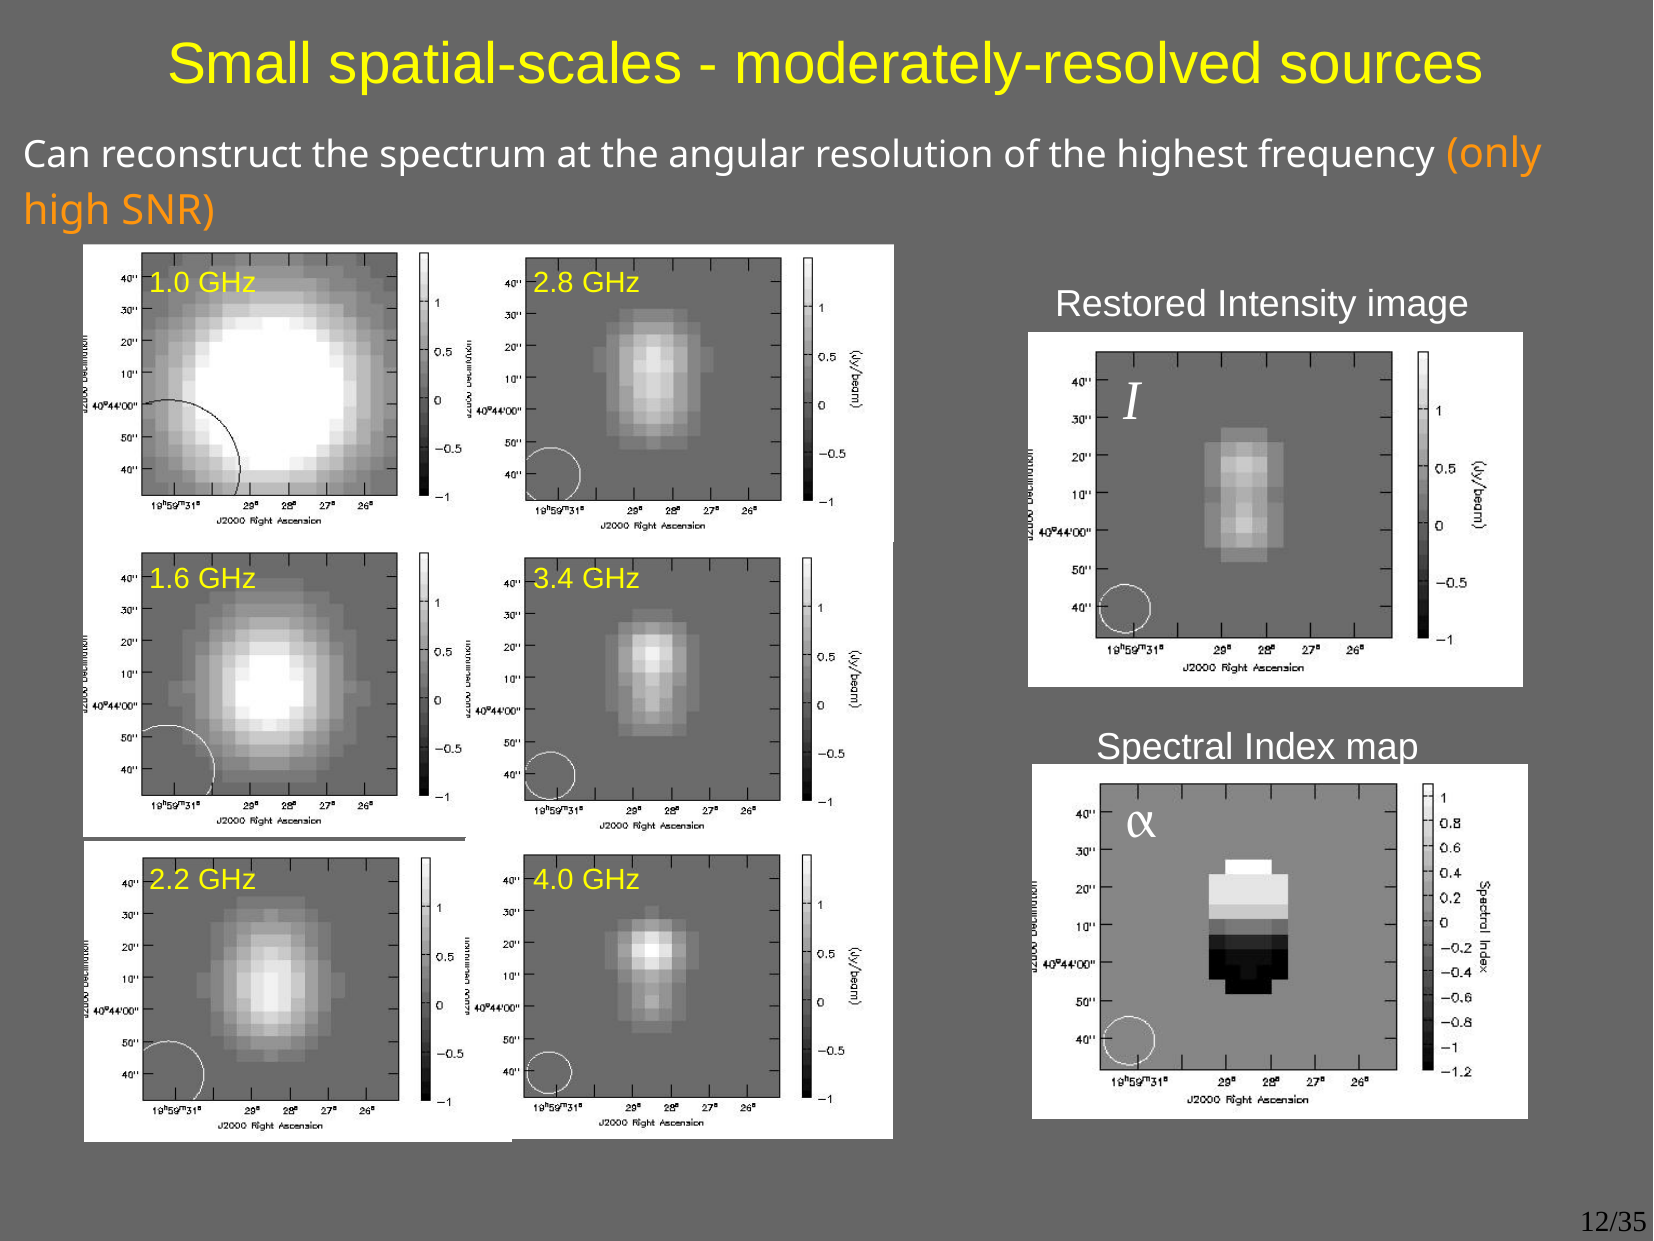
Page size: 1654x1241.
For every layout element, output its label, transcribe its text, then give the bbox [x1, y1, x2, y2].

text_box Spectral Index map [1081, 717, 1443, 775]
text_box 2.2 GHz [134, 855, 300, 911]
chart [1107, 370, 1153, 433]
title Small spatial-scales - moderately-resolved sources [82, 13, 1571, 114]
text_box 1.0 GHz [134, 258, 300, 315]
picture [1032, 764, 1528, 1119]
text_box Can reconstruct the spectrum at the angular resolution of the highest frequency (only high SNR) [8, 115, 1639, 182]
text_box 3.4 GHz [518, 554, 684, 610]
picture [1028, 332, 1523, 687]
text_box 4.0 GHz [518, 855, 684, 911]
text_box 2.8 GHz [518, 258, 684, 315]
chart [1112, 788, 1169, 851]
text_box Restored Intensity image [1040, 274, 1507, 332]
chart [522, 315, 548, 319]
picture [83, 245, 894, 1142]
text_box 1.6 GHz [134, 554, 300, 610]
